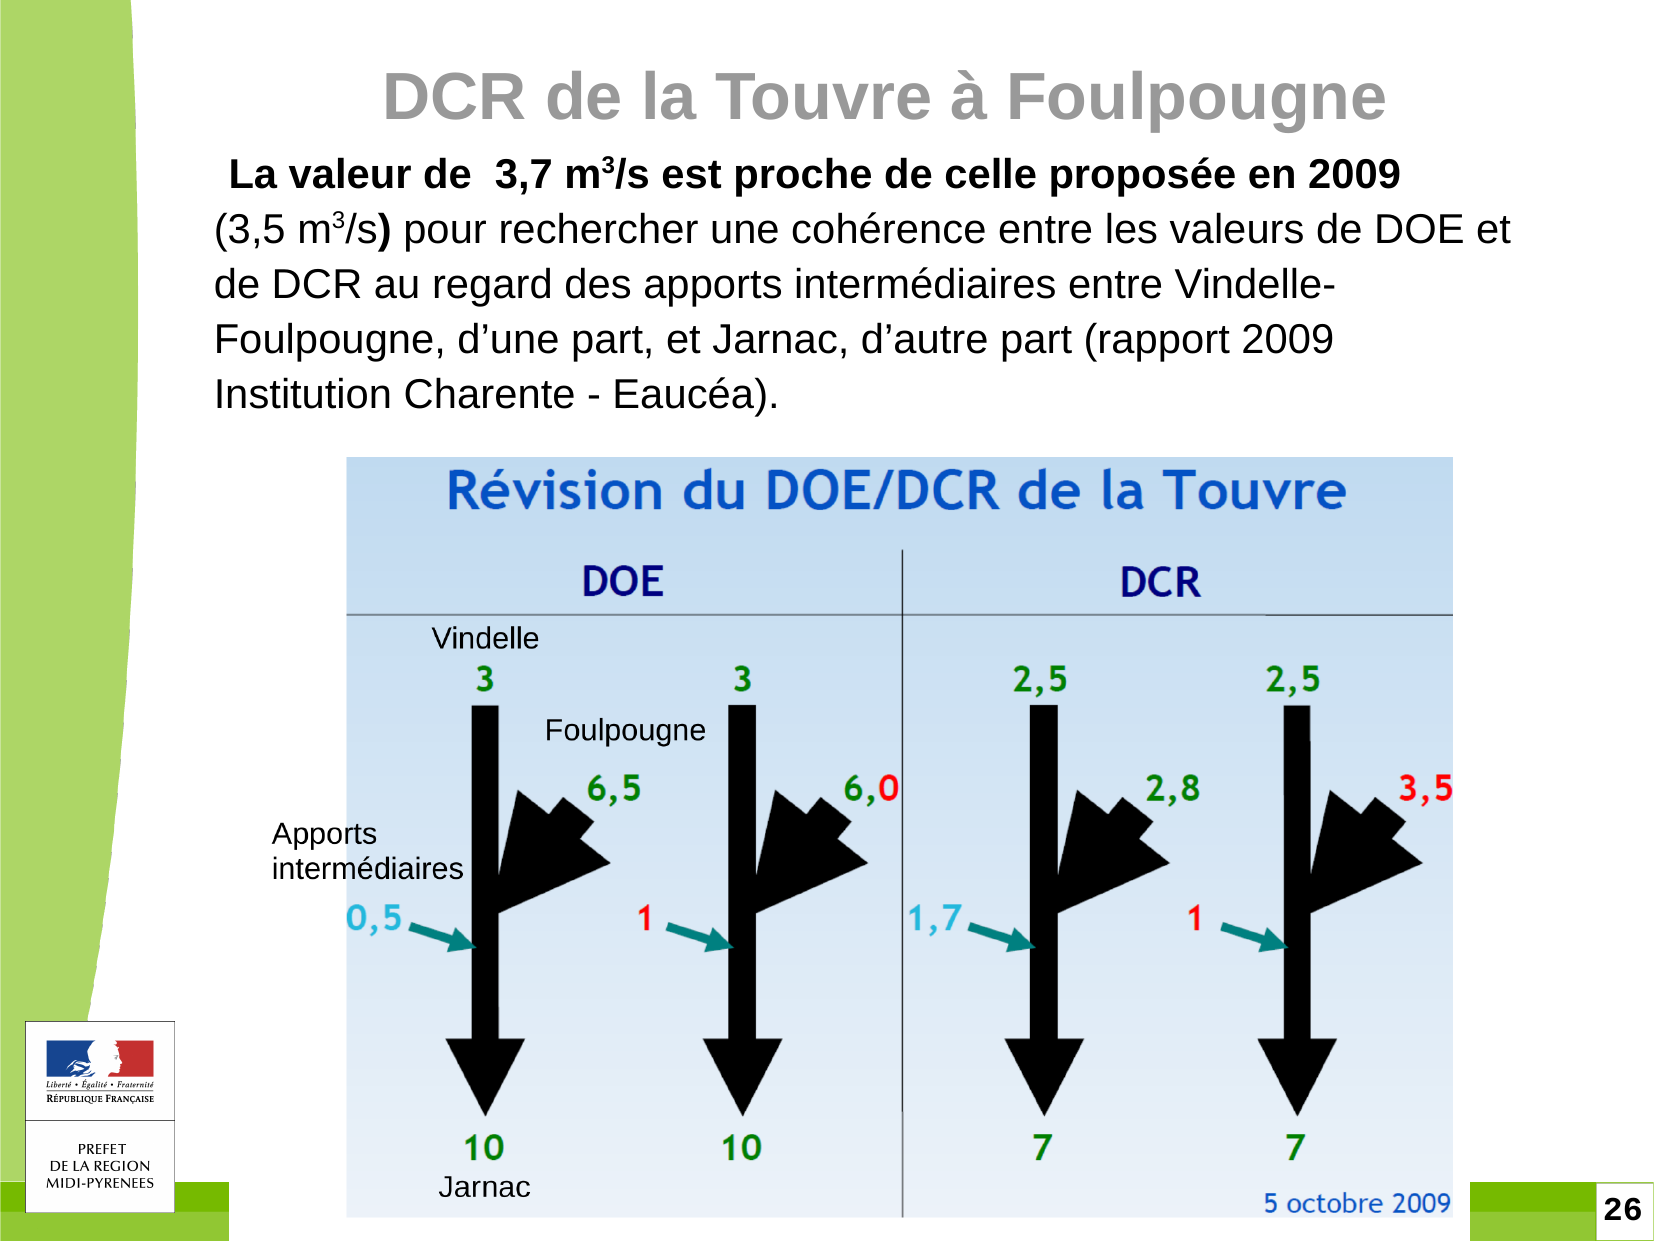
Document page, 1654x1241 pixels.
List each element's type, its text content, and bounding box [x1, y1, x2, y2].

picture [0, 0, 1654, 1241]
title DCR de la Touvre à Foulpougne [178, 0, 1592, 193]
text_box La valeur de 3,7 m3/s est proche de celle proposée en 2009 (3,5 m3/s) pour rechercher une cohérence entre les valeurs de DOE et de DCR au regard des apports intermédiaires entre Vindelle-Foulpougne, d’une part, et Jarnac, d’autre part (rapport 2009 Institution Charente - Eaucéa). [198, 57, 1532, 506]
